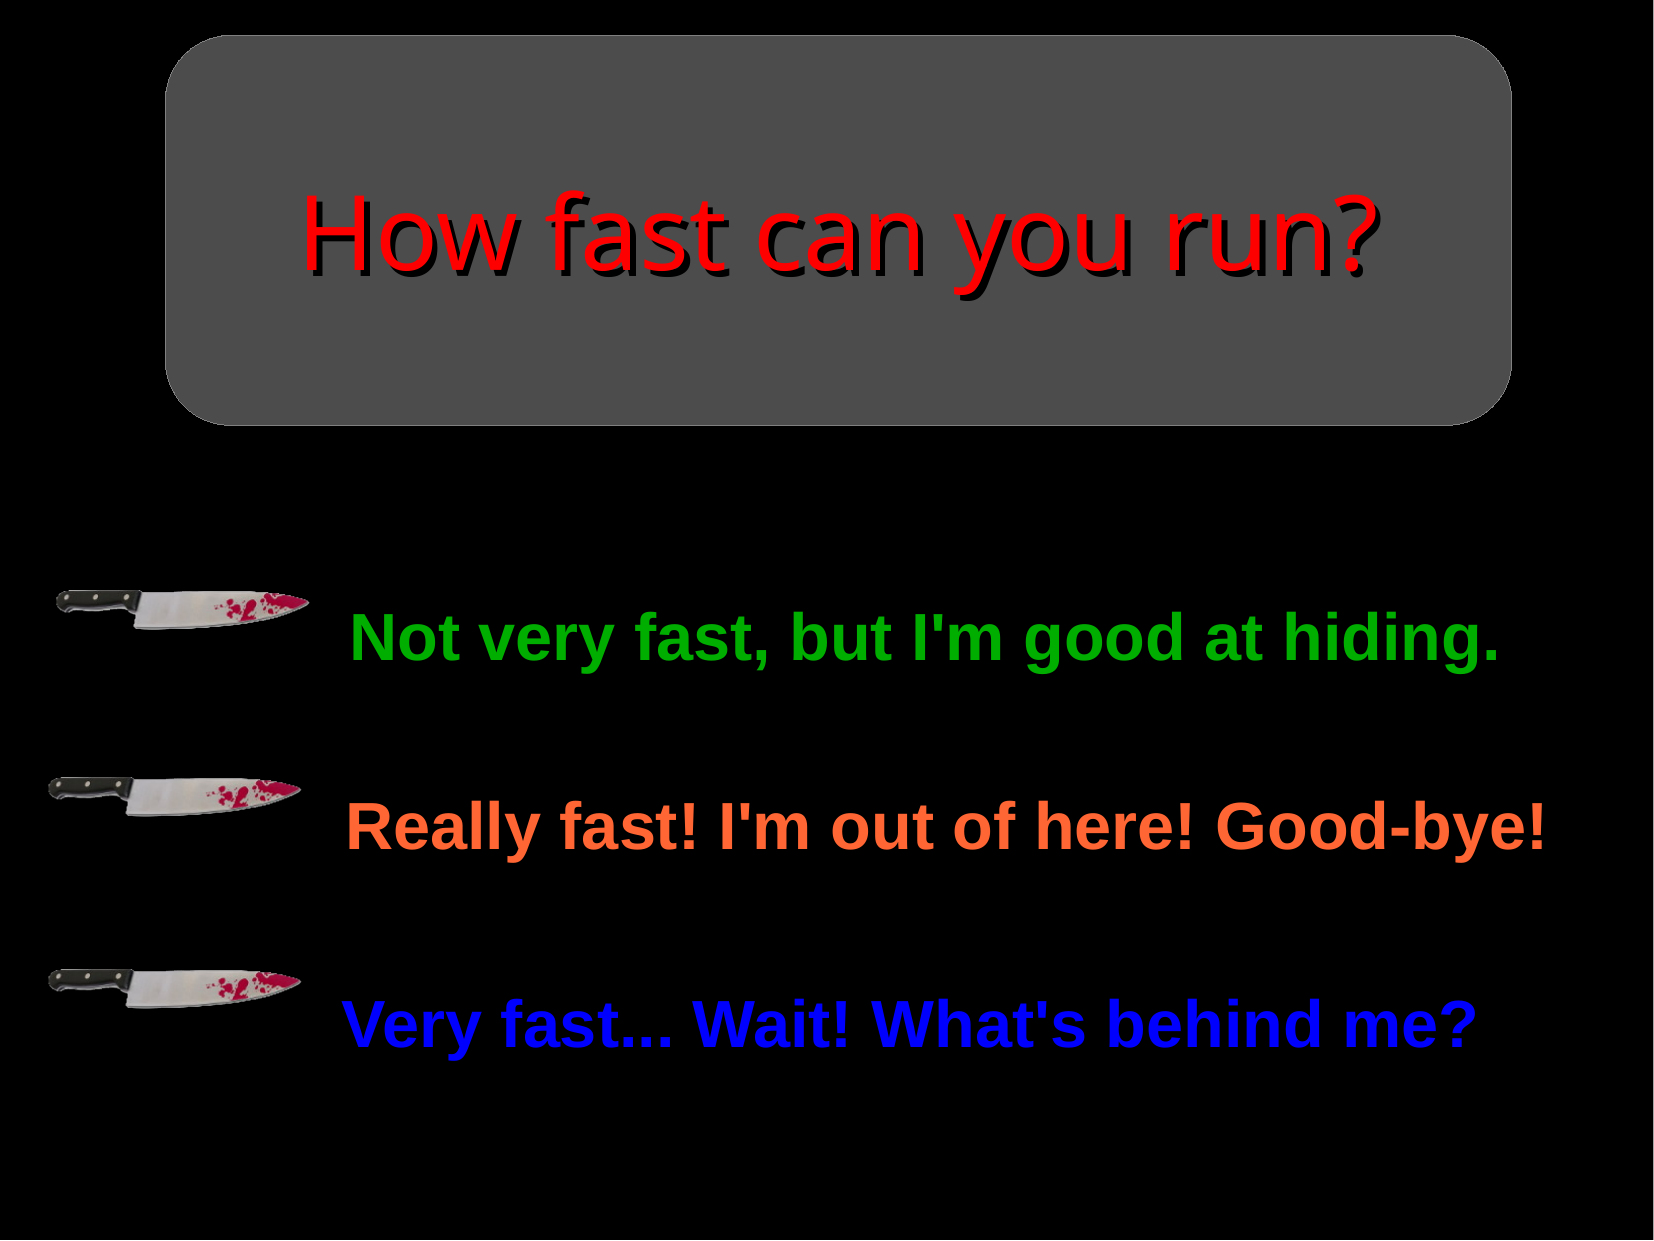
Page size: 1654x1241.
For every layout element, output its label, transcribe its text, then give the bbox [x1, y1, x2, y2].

text_box Really fast! I'm out of here! Good-bye! [330, 744, 1595, 910]
text_box Very fast... Wait! What's behind me? [327, 942, 1591, 1032]
text_box Not very fast, but I'm good at hiding. [335, 555, 1611, 650]
picture [31, 529, 335, 690]
picture [23, 717, 327, 878]
text_box How fast can you run? [165, 35, 1512, 426]
picture [23, 909, 327, 1070]
